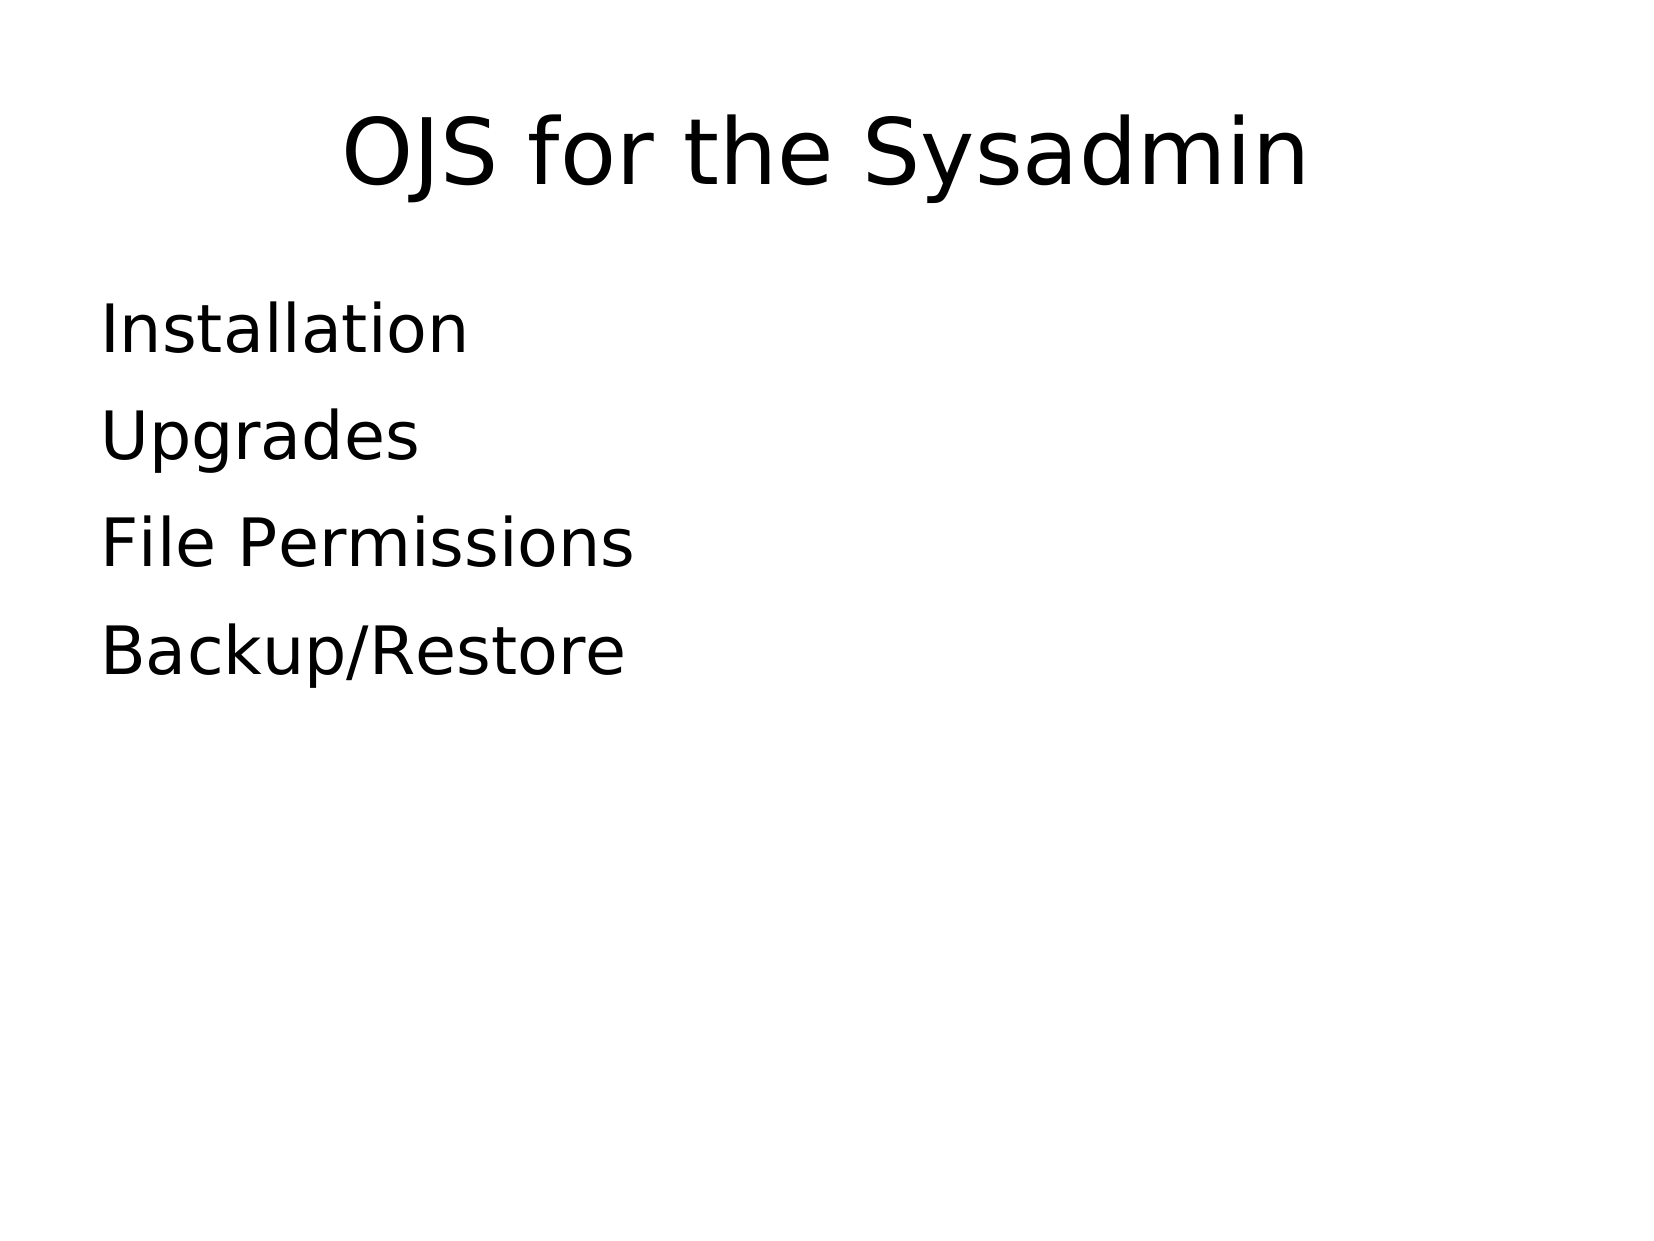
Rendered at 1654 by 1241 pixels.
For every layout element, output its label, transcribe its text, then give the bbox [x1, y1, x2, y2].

title OJS for the Sysadmin [82, 49, 1571, 257]
list Installation Upgrades File Permissions Backup/Restore [82, 290, 1571, 1094]
